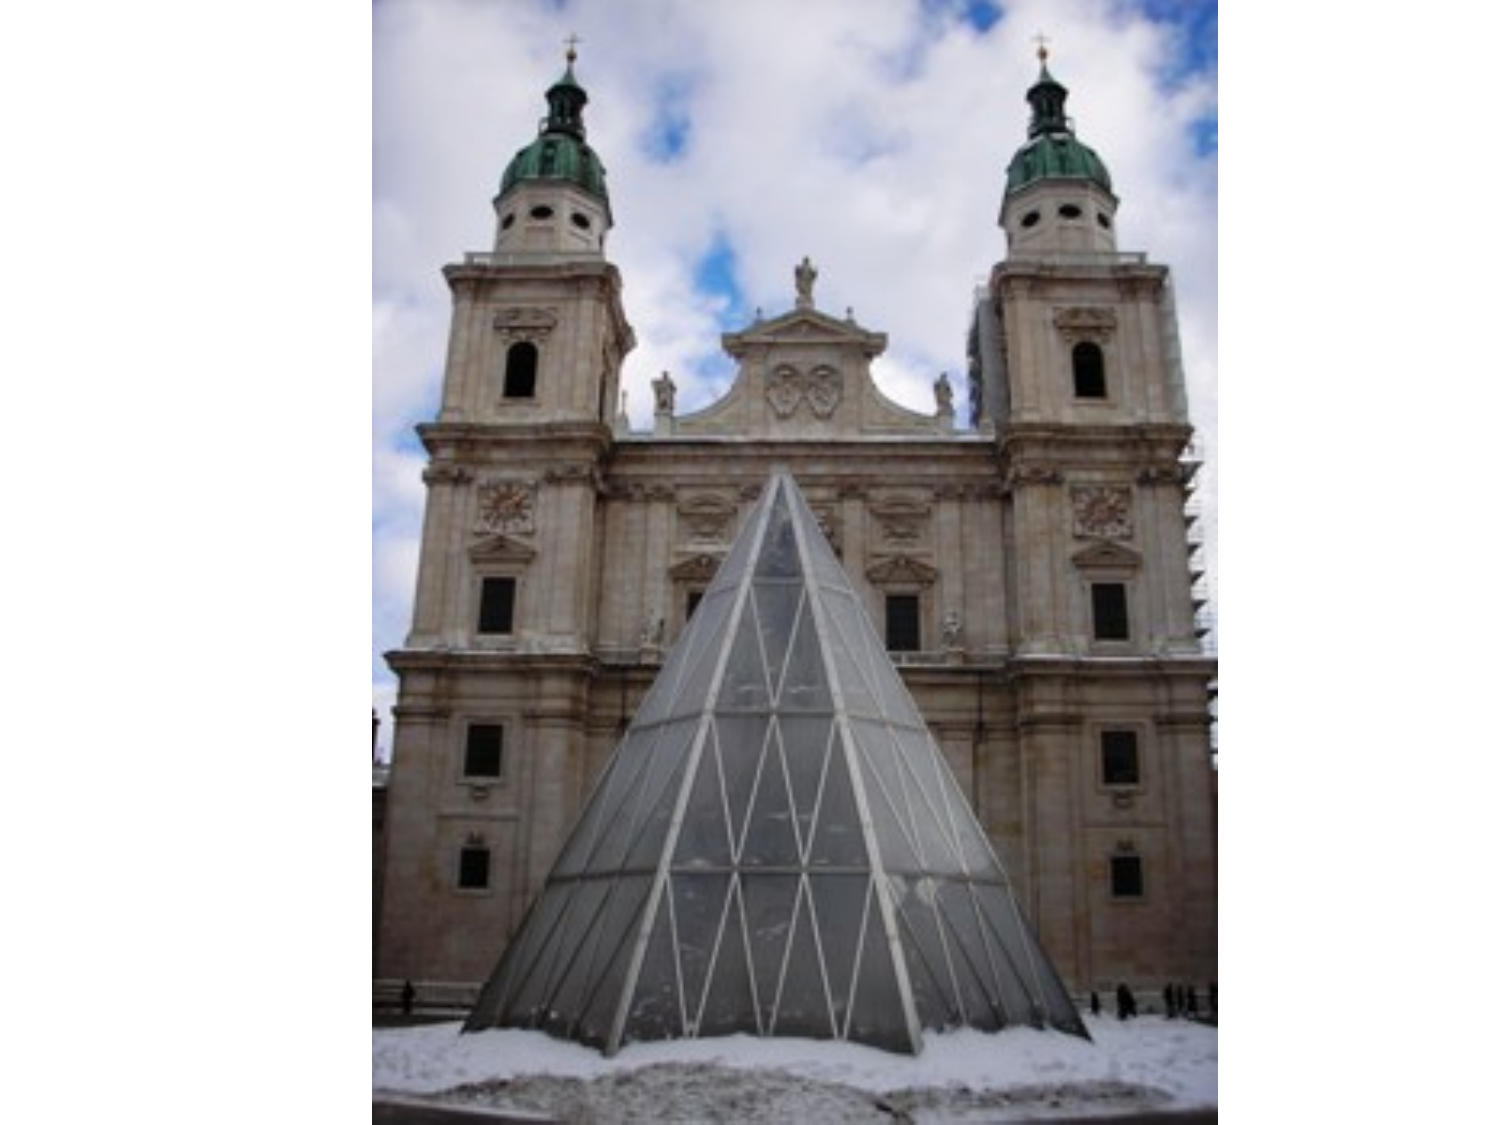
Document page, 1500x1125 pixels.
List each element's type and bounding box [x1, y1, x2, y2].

picture [372, 0, 1218, 1125]
